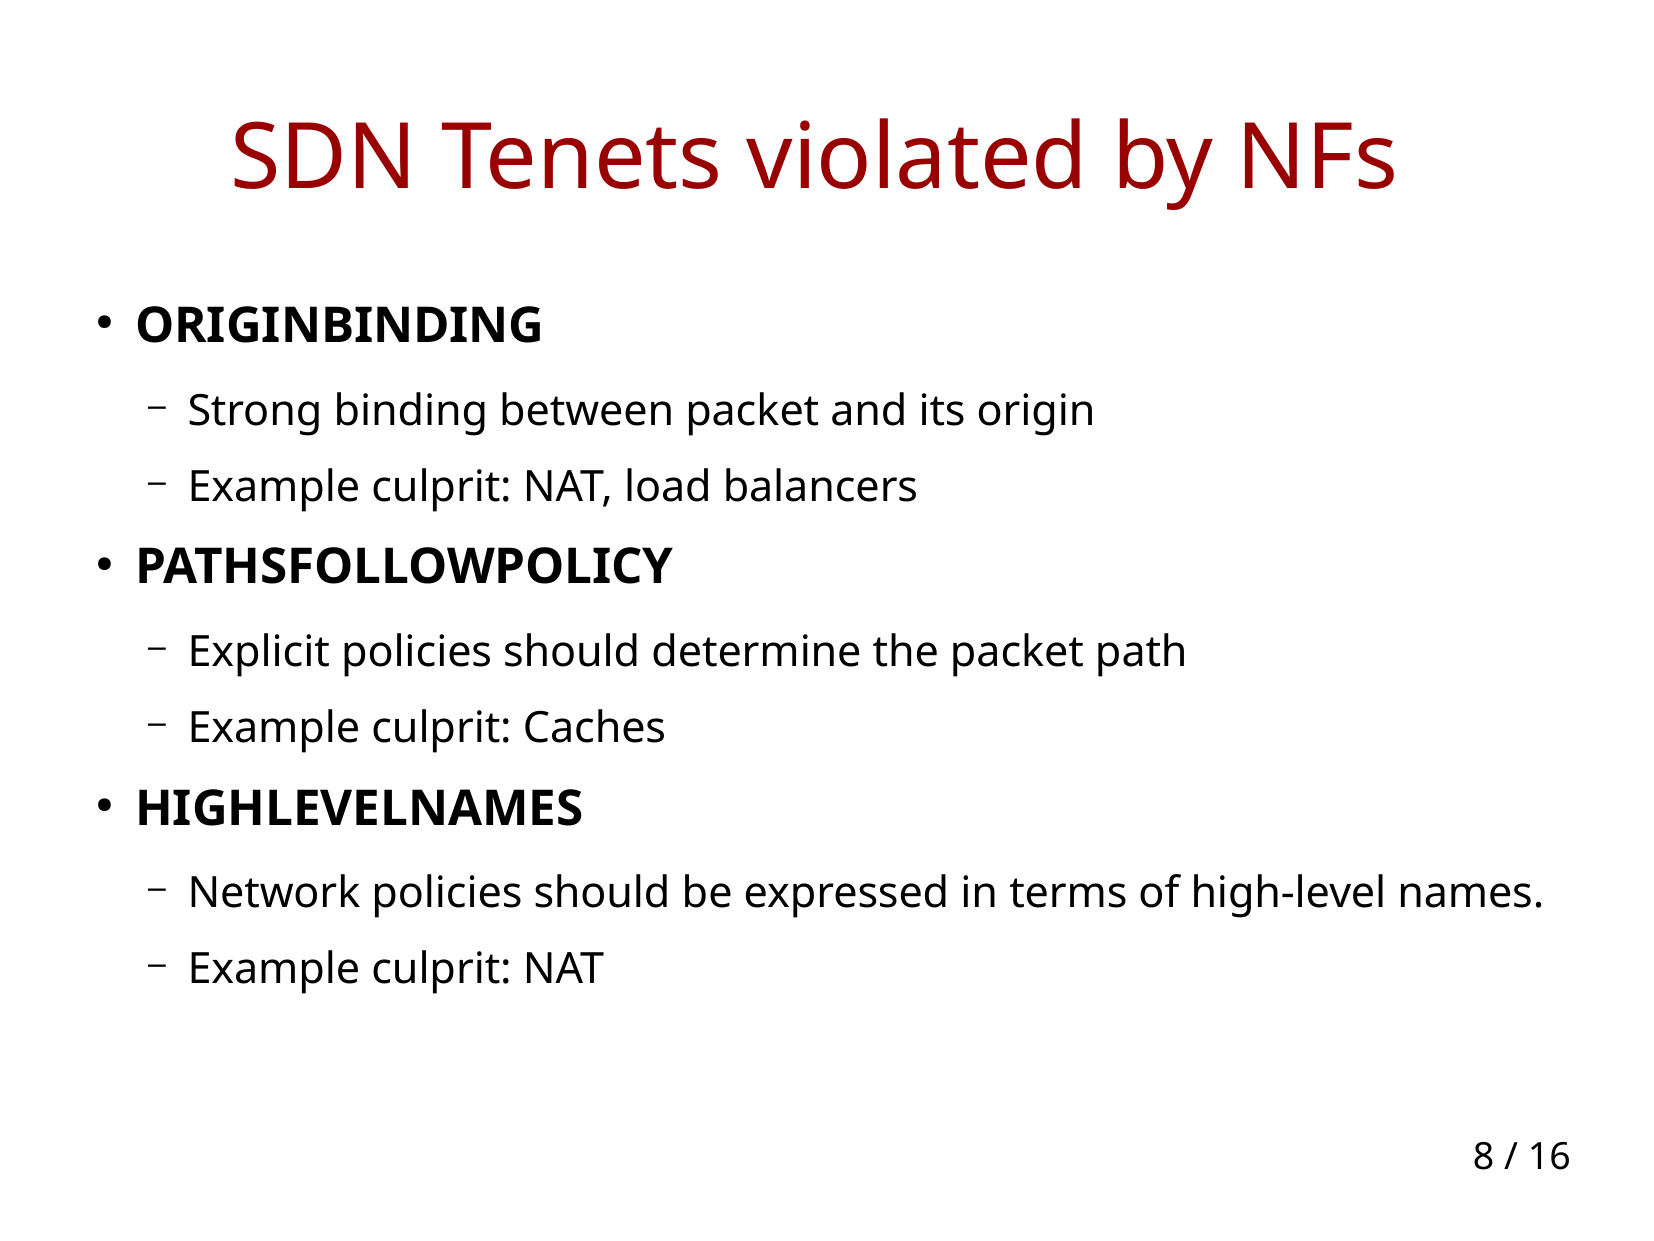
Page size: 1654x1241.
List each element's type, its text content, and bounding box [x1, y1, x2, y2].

list ORIGINBINDING Strong binding between packet and its origin Example culprit: NAT, load balancers PATHSFOLLOWPOLICY Explicit policies should determine the packet path Example culprit: Caches HIGHLEVELNAMES Network policies should be expressed in terms of high-level names. Example culprit: NAT [82, 290, 1571, 1010]
title SDN Tenets violated by NFs [82, 49, 1571, 257]
